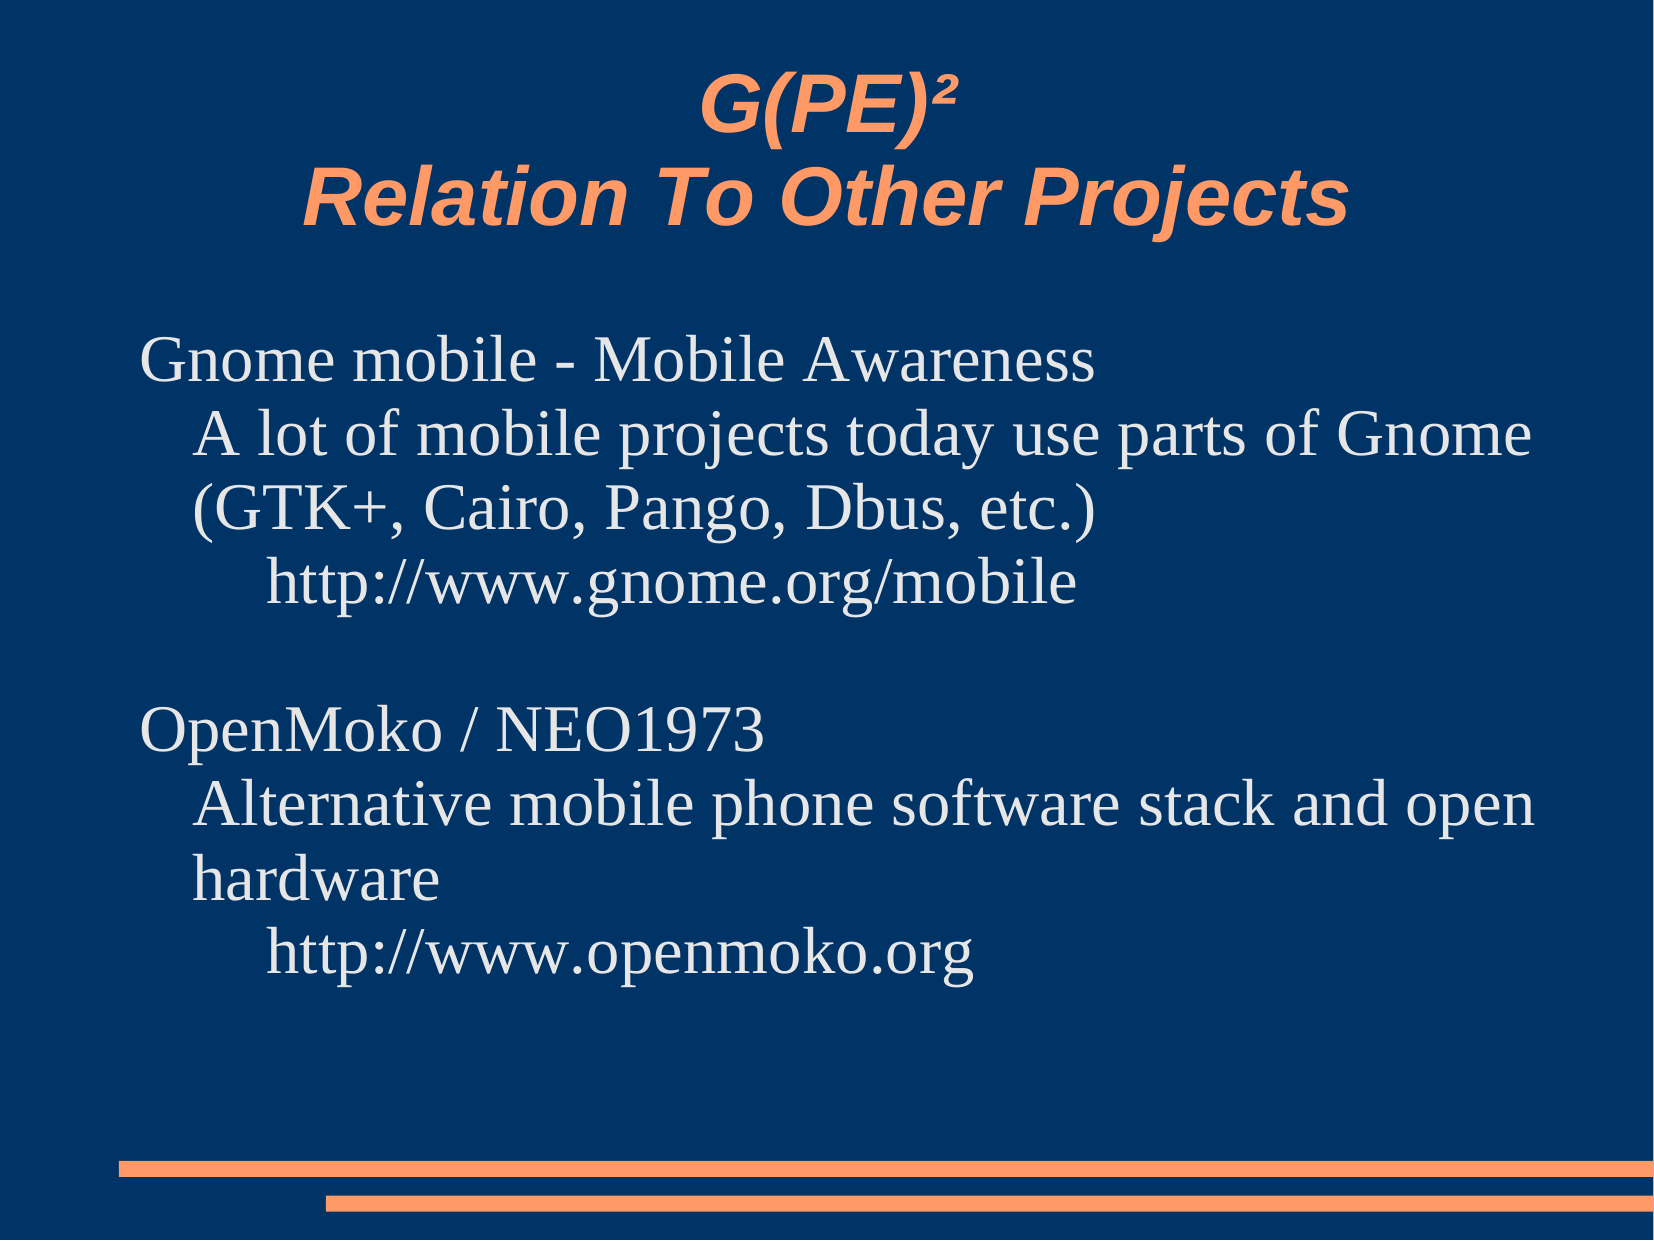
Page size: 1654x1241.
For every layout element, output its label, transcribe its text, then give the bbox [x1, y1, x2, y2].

title G(PE)² Relation To Other Projects [121, 53, 1534, 247]
list Gnome mobile - Mobile Awareness A lot of mobile projects today use parts of Gnome (GTK+, Cairo, Pango, Dbus, etc.) http://www.gnome.org/mobile OpenMoko / NEO1973 Alternative mobile phone software stack and open hardware http://www.openmoko.org [121, 322, 1561, 1118]
